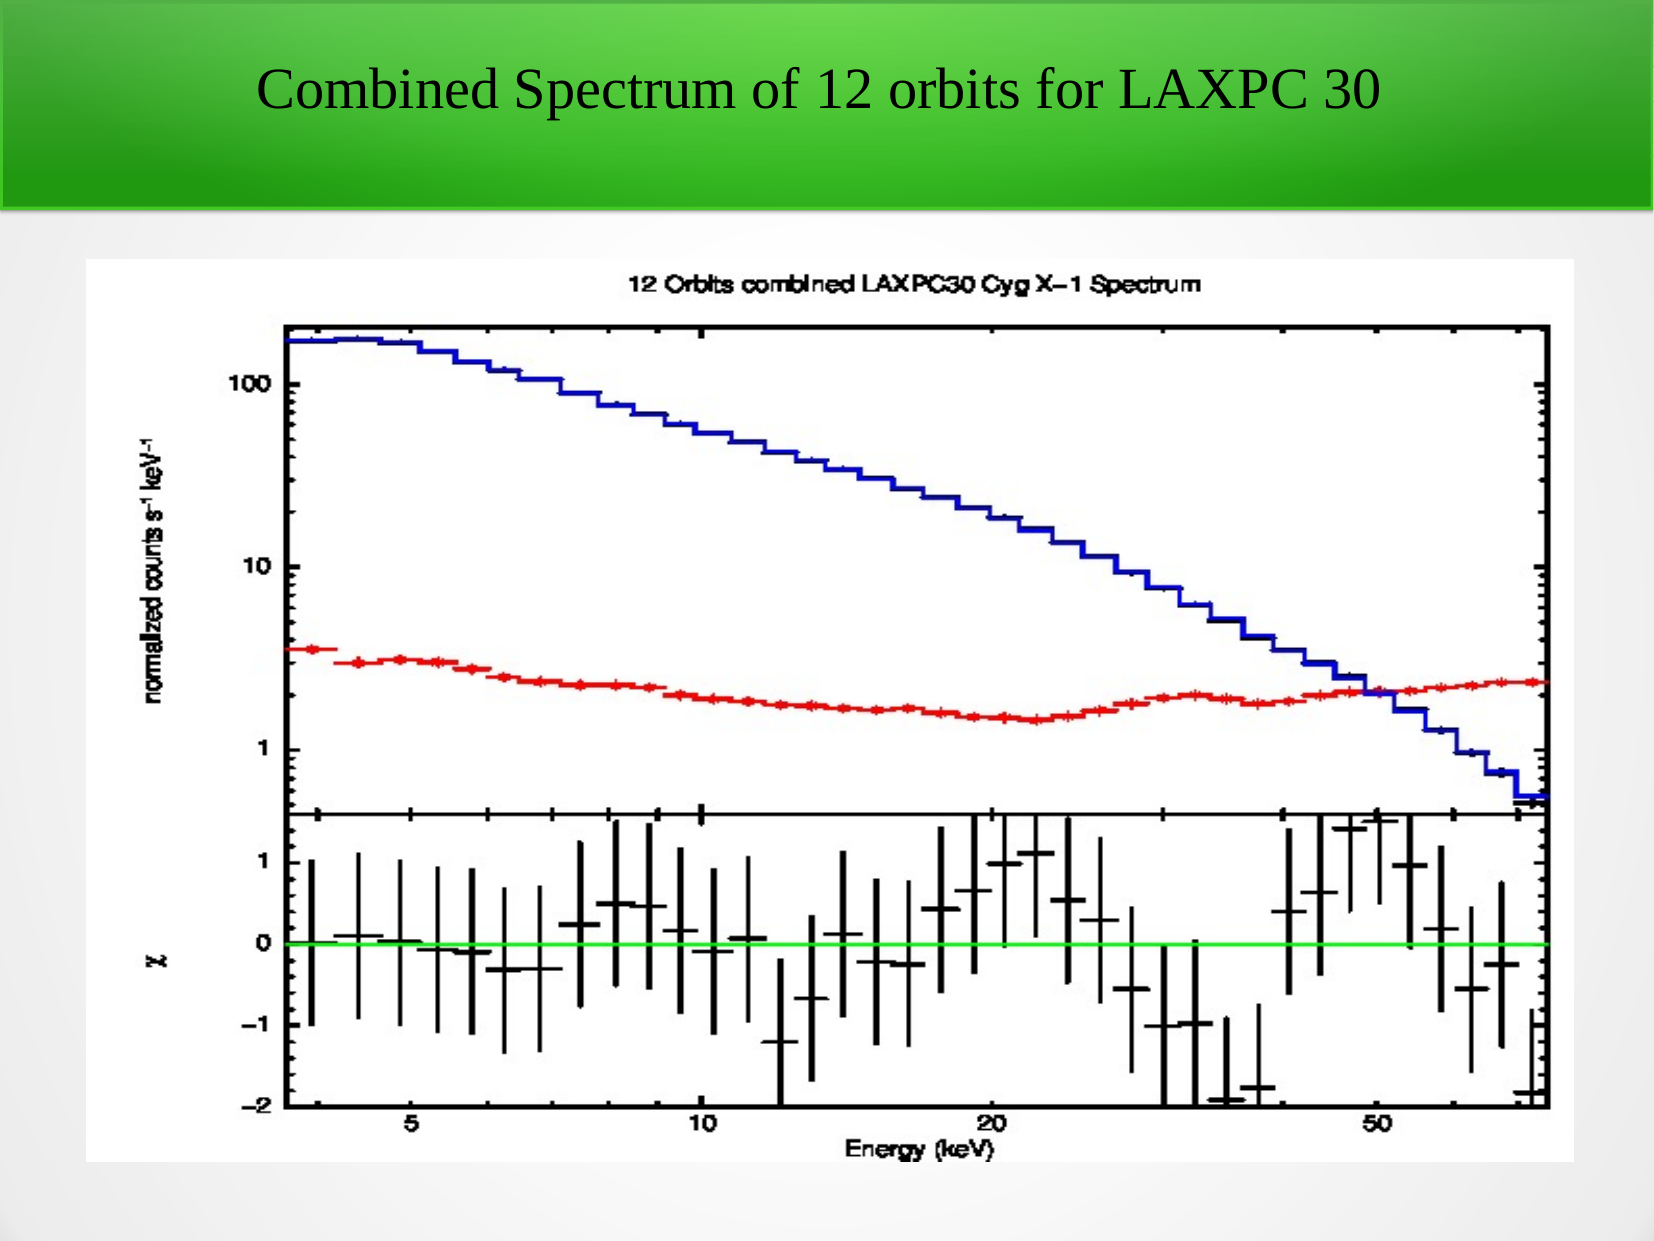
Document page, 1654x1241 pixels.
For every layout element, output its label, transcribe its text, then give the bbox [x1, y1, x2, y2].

picture [86, 259, 1574, 1162]
title Combined Spectrum of 12 orbits for LAXPC 30 [82, 47, 1571, 130]
